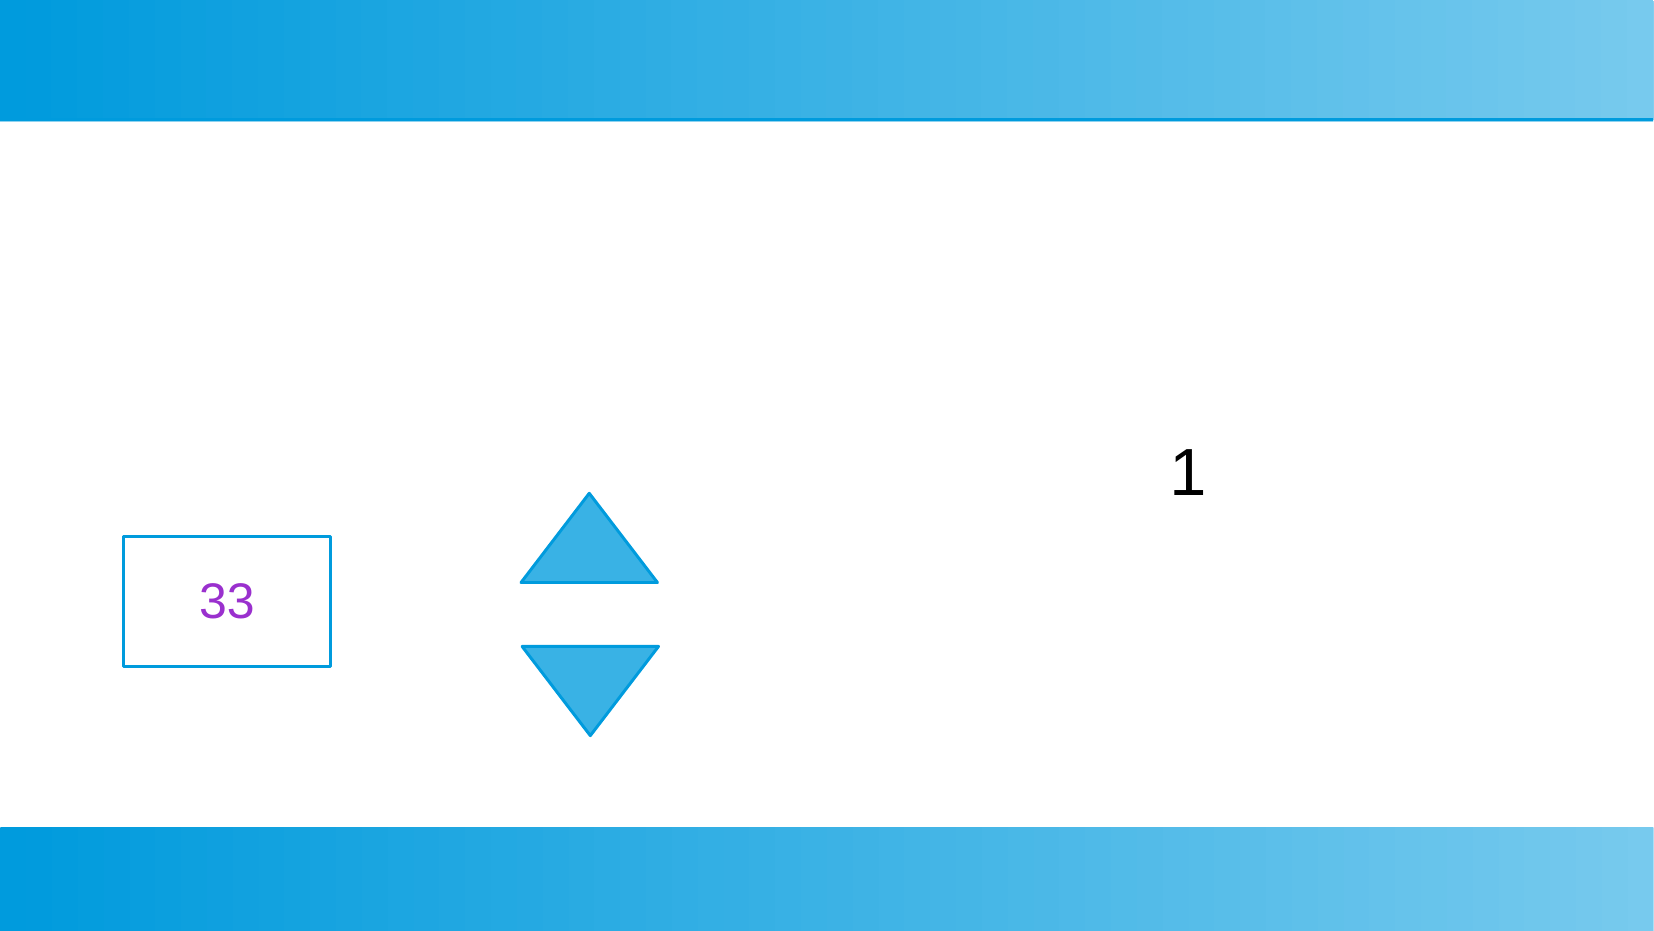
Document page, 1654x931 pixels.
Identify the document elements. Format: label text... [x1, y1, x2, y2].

subtitle 1 [781, 177, 1595, 768]
